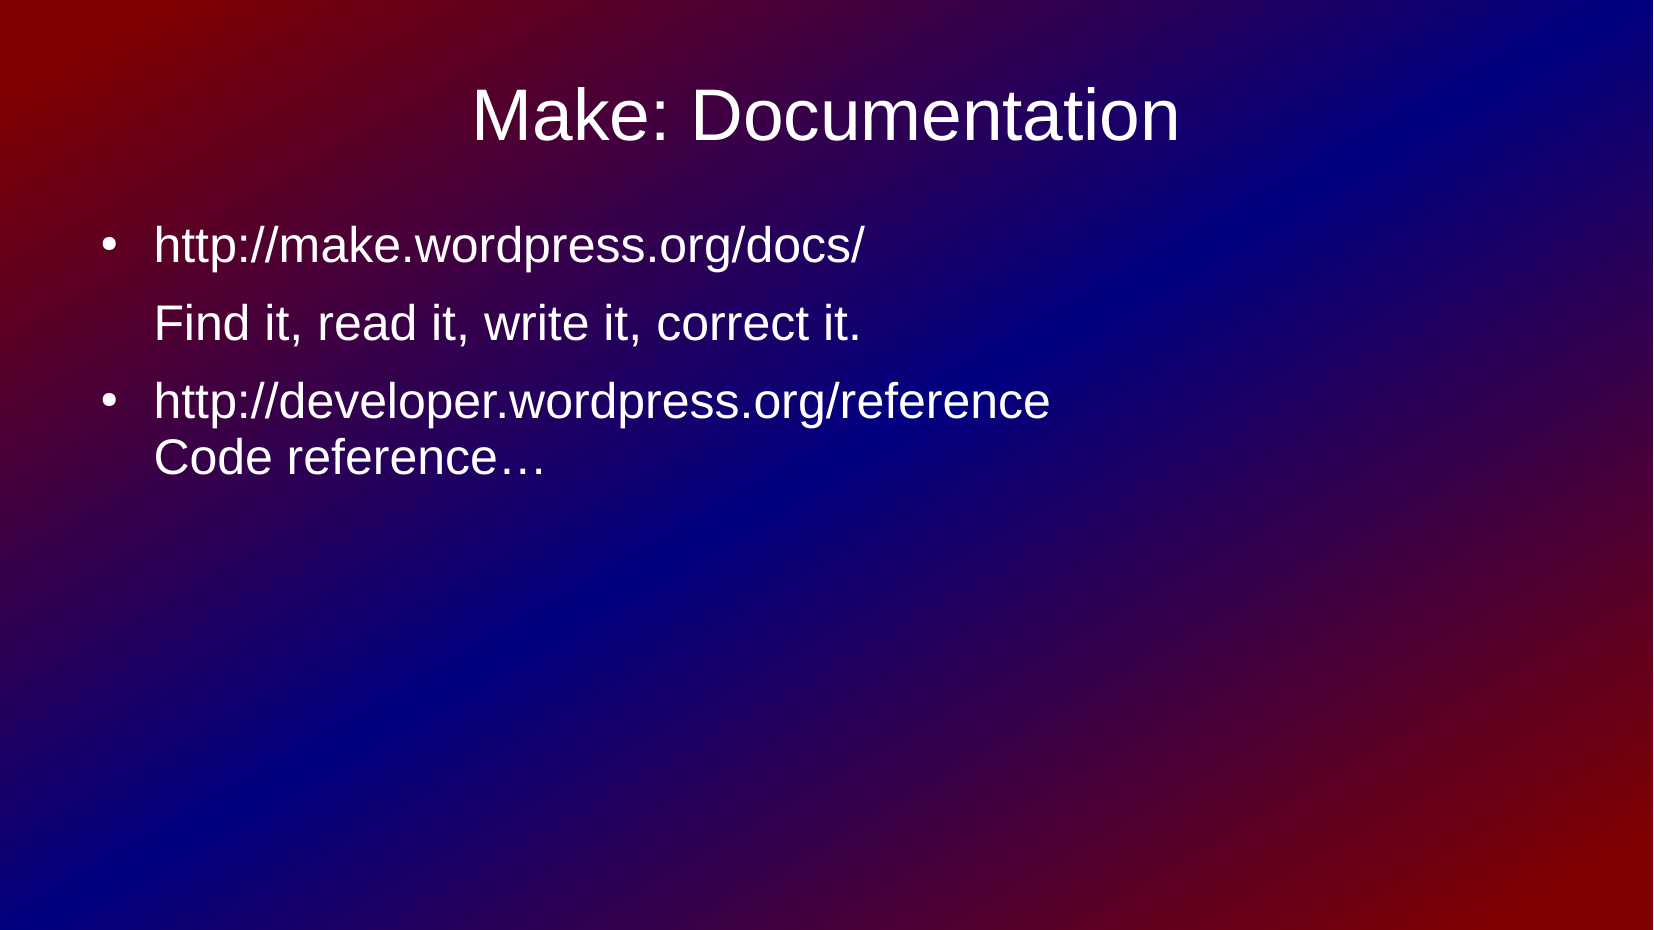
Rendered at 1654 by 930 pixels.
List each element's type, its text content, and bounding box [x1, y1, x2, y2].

title Make: Documentation [82, 37, 1571, 193]
list http://make.wordpress.org/docs/ Find it, read it, write it, correct it. http://developer.wordpress.org/reference Code reference… [82, 217, 1571, 757]
